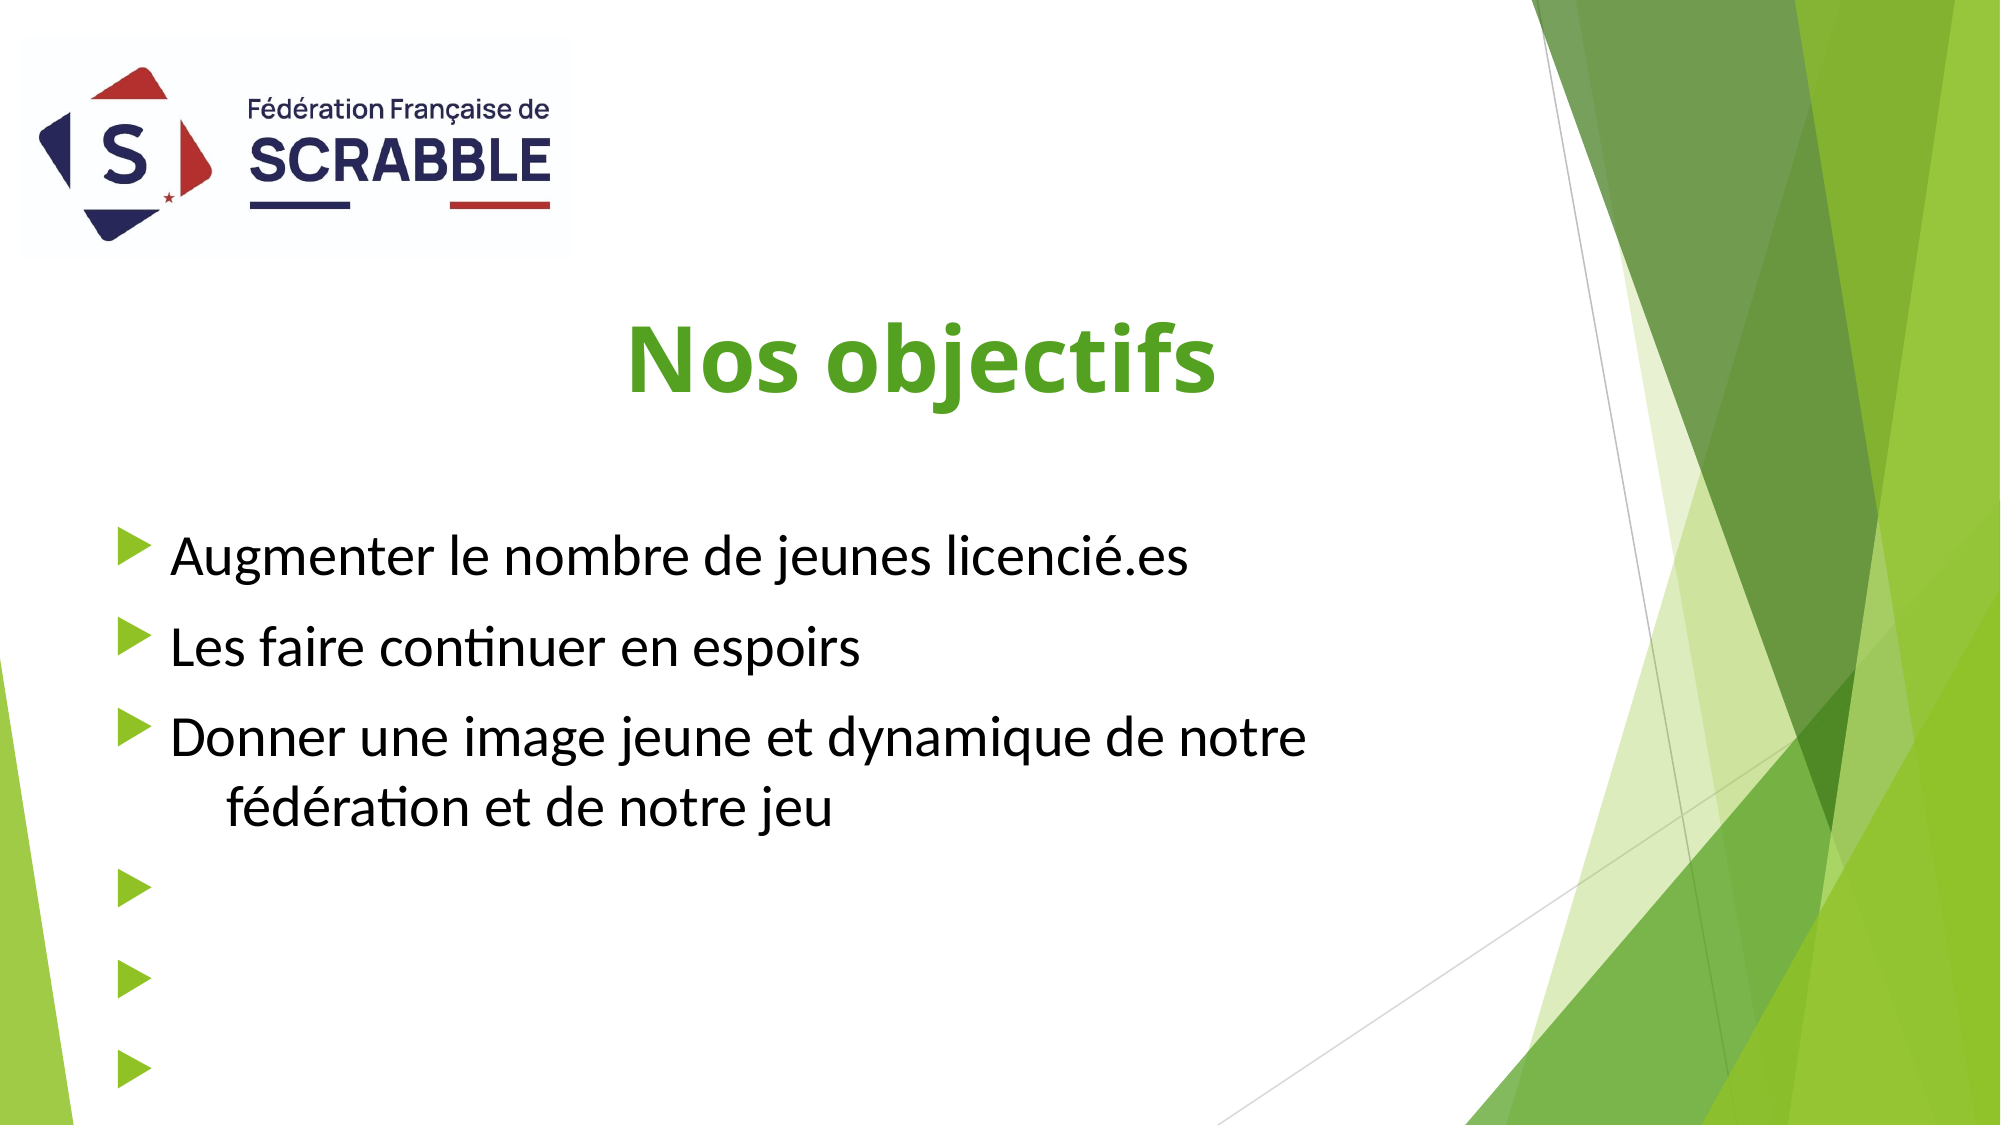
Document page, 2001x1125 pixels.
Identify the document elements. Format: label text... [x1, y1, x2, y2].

title Nos objectifs [216, 293, 1627, 510]
picture [20, 36, 570, 259]
list Augmenter le nombre de jeunes licencié.es Les faire continuer en espoirs Donner une image jeune et dynamique de notre fédération et de notre jeu [98, 509, 1509, 1125]
